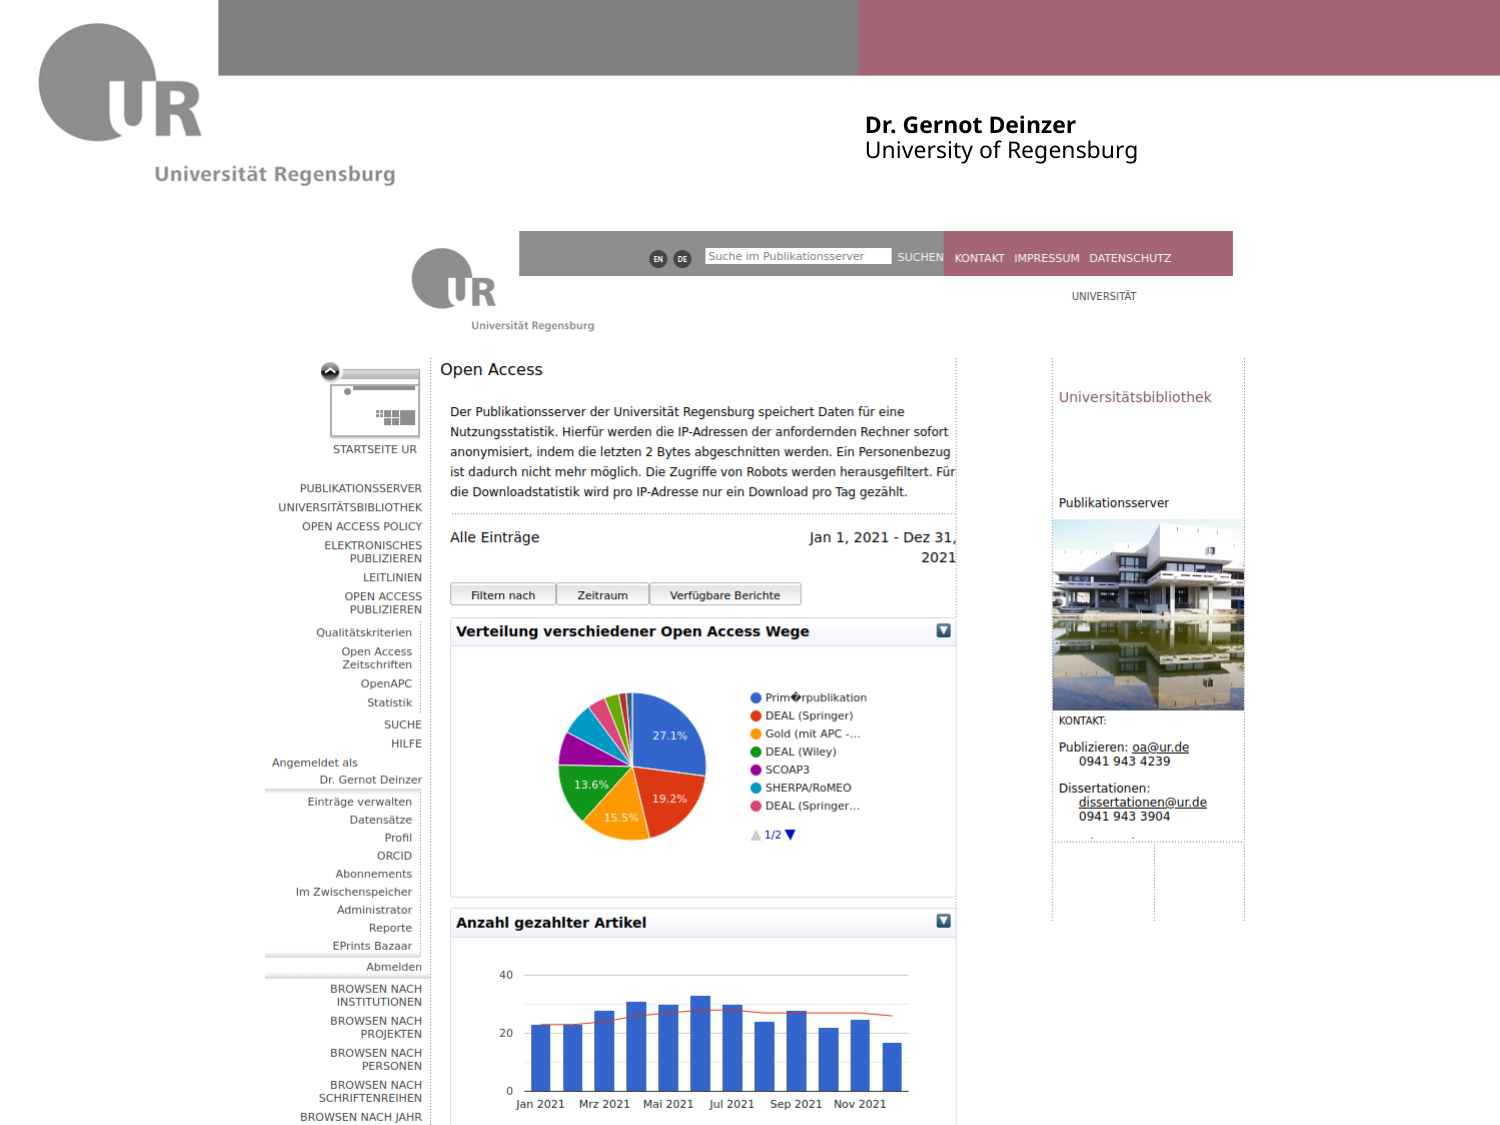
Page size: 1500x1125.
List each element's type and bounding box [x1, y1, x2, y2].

picture [265, 231, 1291, 1125]
picture [17, 18, 419, 209]
